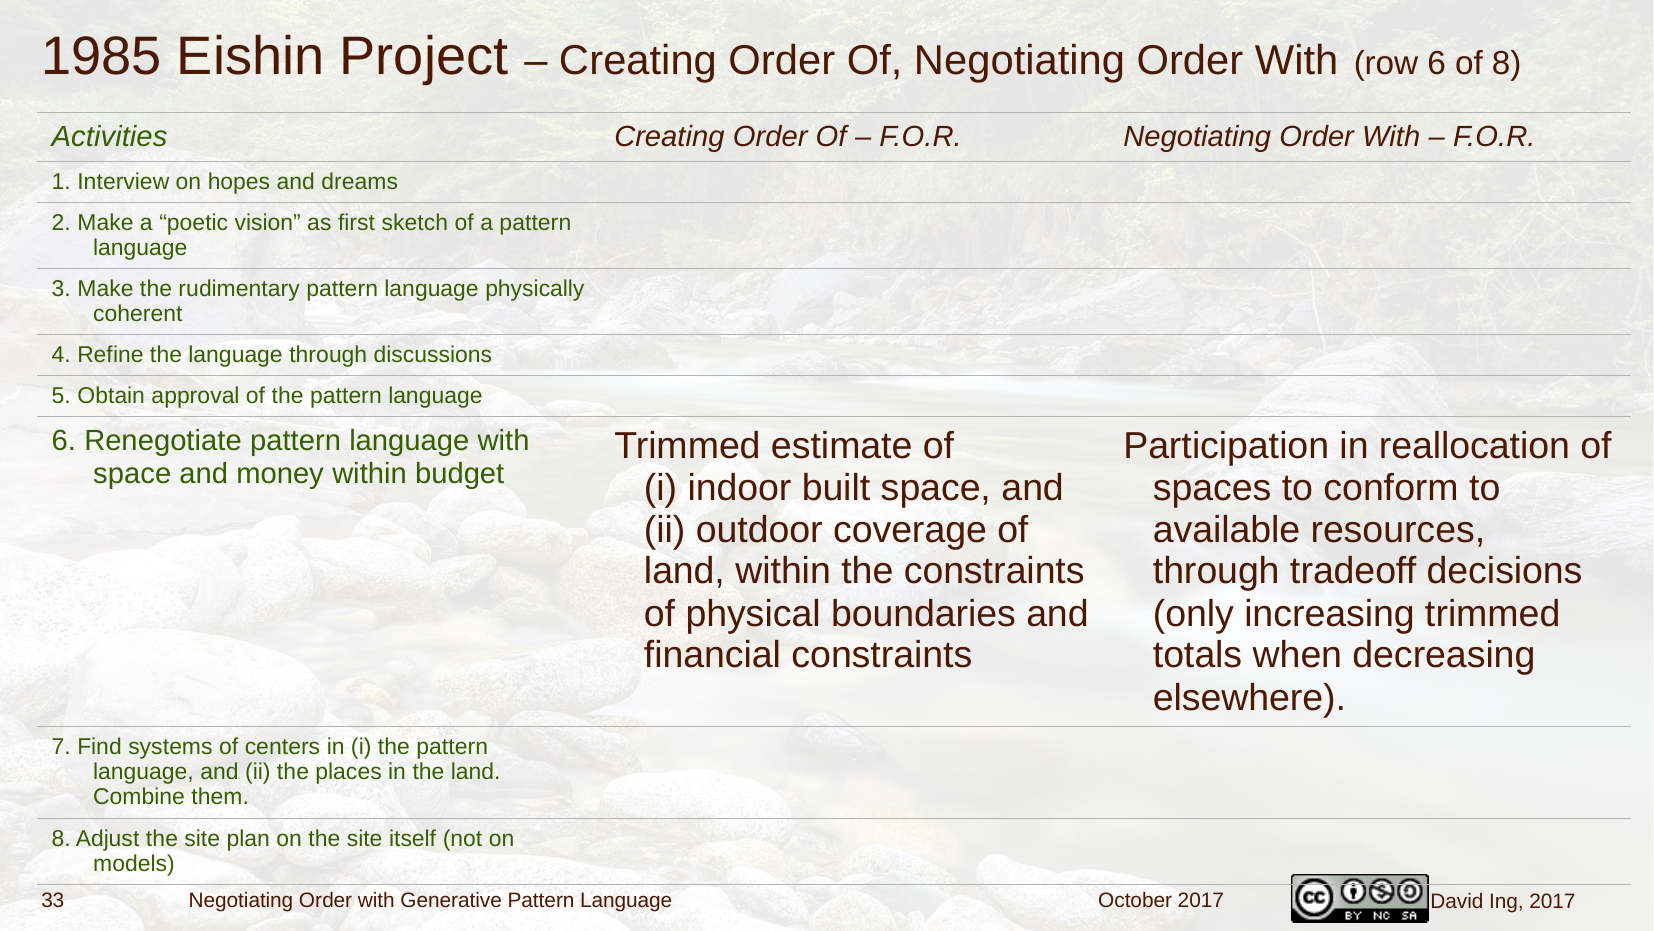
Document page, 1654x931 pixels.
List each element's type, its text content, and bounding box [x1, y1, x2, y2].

table_cell [1109, 203, 1631, 268]
table_cell [1109, 819, 1631, 884]
table_cell 3. Make the rudimentary pattern language physically coherent [37, 269, 609, 334]
table_cell 6. Renegotiate pattern language with space and money within budget [37, 417, 609, 726]
table_cell [609, 819, 1109, 884]
table_cell Participation in reallocation of spaces to conform to available resources, through tradeoff decisions (only increasing trimmed totals when decreasing elsewhere). [1109, 417, 1631, 726]
table_cell 7. Find systems of centers in (i) the pattern language, and (ii) the places in the land. Combine them. [37, 727, 609, 818]
table_cell [1109, 162, 1631, 202]
table_cell 2. Make a “poetic vision” as first sketch of a pattern language [37, 203, 609, 268]
table_cell 1. Interview on hopes and dreams [37, 162, 609, 202]
table_cell 8. Adjust the site plan on the site itself (not on models) [37, 819, 609, 884]
table_cell [1109, 376, 1631, 416]
title 1985 Eishin Project – Creating Order Of, Negotiating Order With (row 6 of 8) [41, 30, 1613, 112]
table_header Activities [37, 113, 609, 161]
table_cell 5. Obtain approval of the pattern language [37, 376, 609, 416]
table_cell [609, 727, 1109, 818]
picture [0, 0, 1654, 931]
text_box [1003, 477, 1033, 548]
table_cell [1109, 727, 1631, 818]
table_cell [1109, 335, 1631, 375]
table_cell [609, 335, 1109, 375]
table_cell Trimmed estimate of (i) indoor built space, and (ii) outdoor coverage of land, within the constraints of physical boundaries and financial constraints [609, 417, 1109, 726]
table_cell [1109, 269, 1631, 334]
table_cell 4. Refine the language through discussions [37, 335, 609, 375]
table_cell [609, 203, 1109, 268]
table_header Creating Order Of – F.O.R. [609, 113, 1109, 161]
table_header Negotiating Order With – F.O.R. [1109, 113, 1631, 161]
table_cell [609, 162, 1109, 202]
table_cell [609, 269, 1109, 334]
table_cell [609, 376, 1109, 416]
